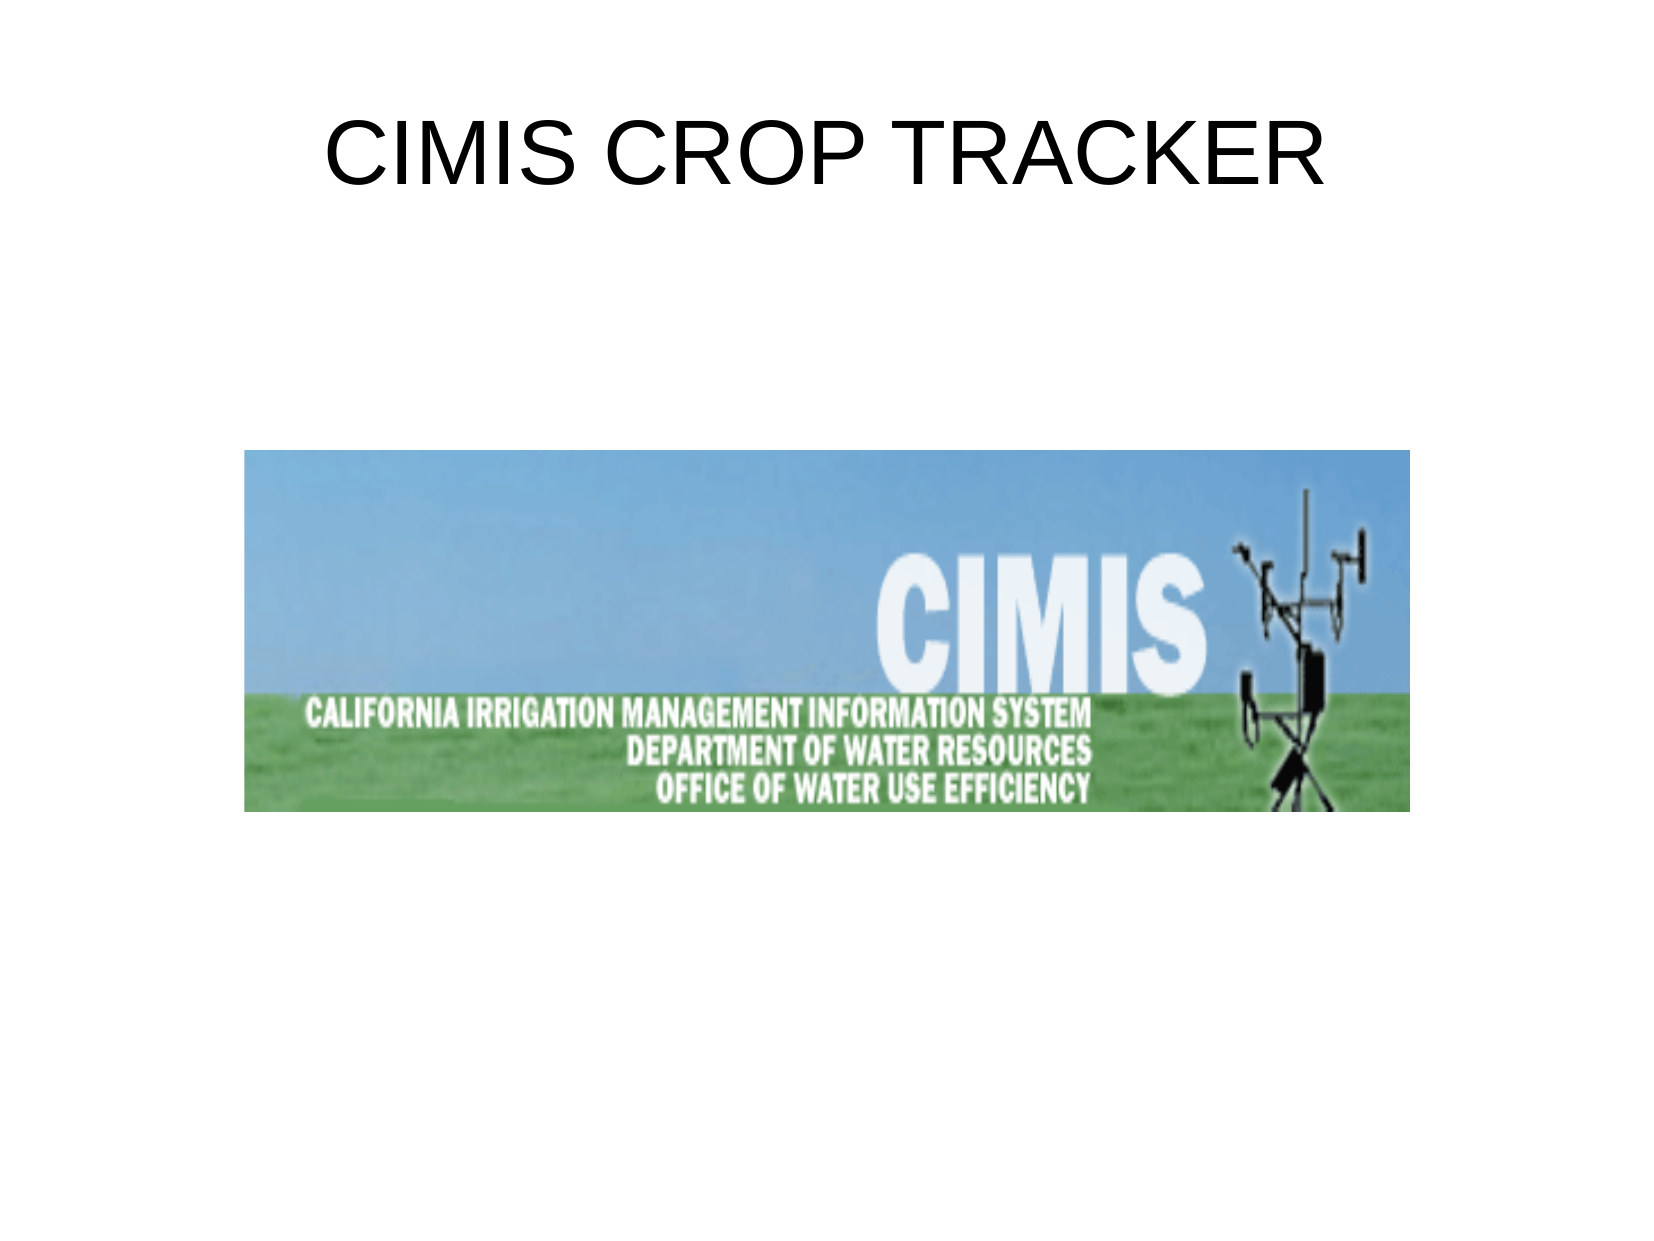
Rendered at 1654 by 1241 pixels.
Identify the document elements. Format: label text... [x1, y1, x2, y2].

title CIMIS CROP TRACKER [82, 49, 1571, 257]
picture [244, 450, 1411, 812]
